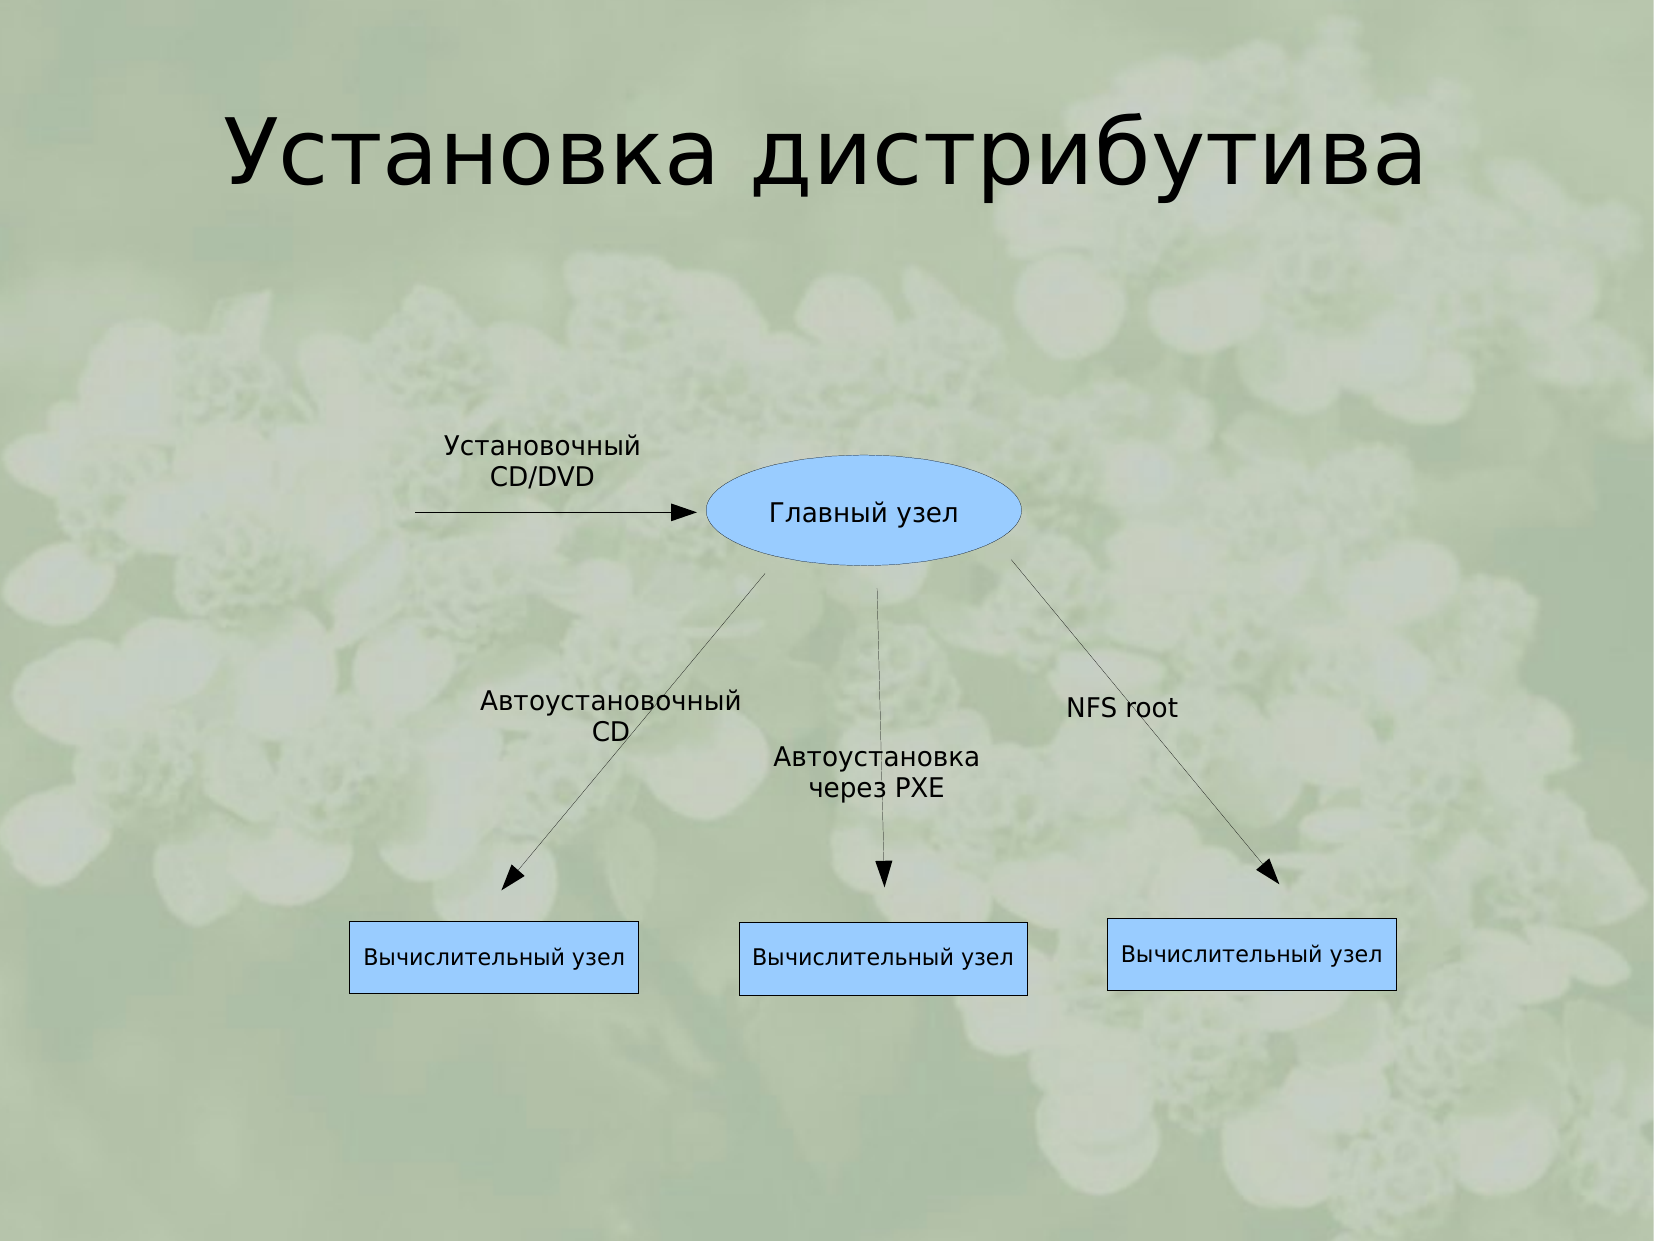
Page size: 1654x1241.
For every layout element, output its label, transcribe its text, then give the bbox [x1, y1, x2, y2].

picture [0, 0, 1654, 1241]
title Установка дистрибутива [82, 49, 1571, 257]
chart [237, 244, 1654, 1063]
